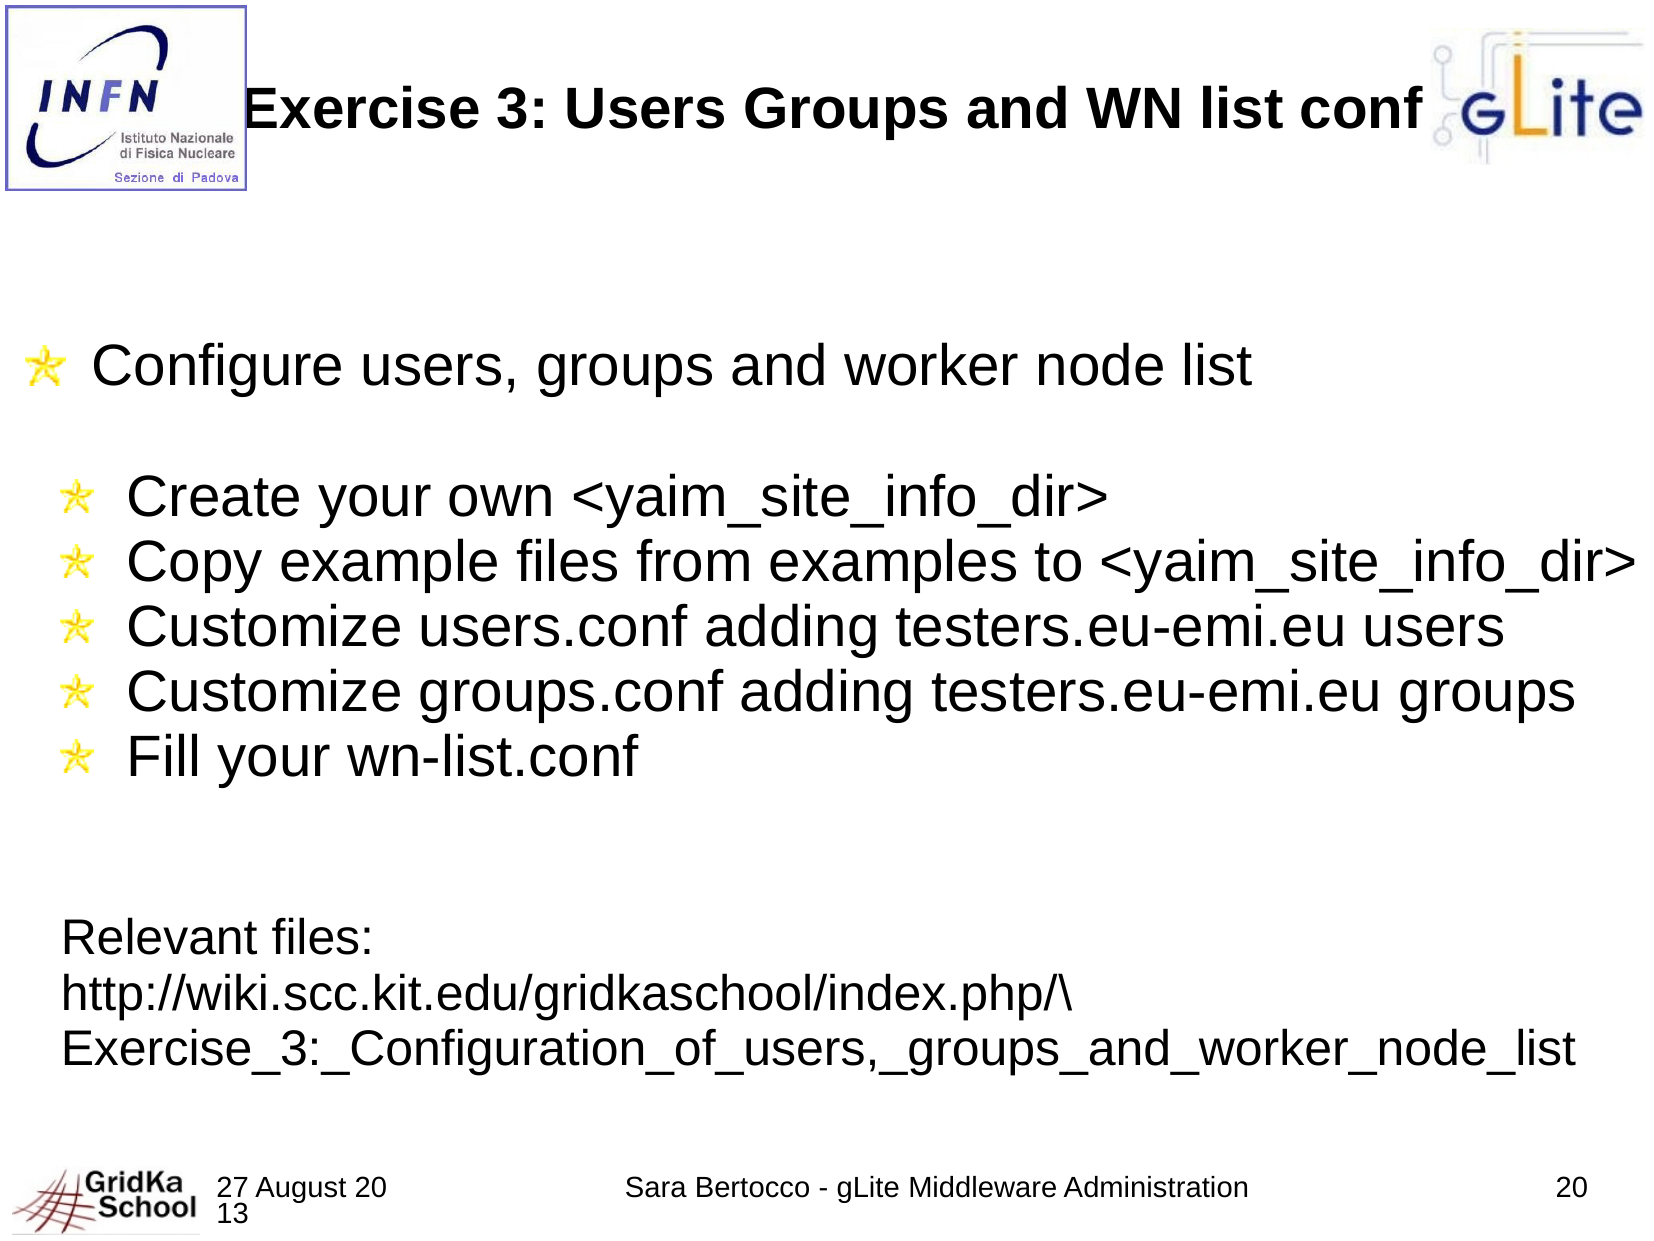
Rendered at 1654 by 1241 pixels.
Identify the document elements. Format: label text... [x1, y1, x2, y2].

picture [5, 5, 247, 191]
picture [1430, 28, 1645, 165]
picture [12, 1166, 200, 1235]
text_box Configure users, groups and worker node list Create your own <yaim_site_info_dir> Copy example files from examples to <yaim_site_info_dir> Customize users.conf adding testers.eu-emi.eu users Customize groups.conf adding testers.eu-emi.eu groups Fill your wn-list.conf Relevant files: http://wiki.scc.kit.edu/gridkaschool/index.php/\ Exercise_3:_Configuration_of_users,_groups_and_worker_node_list [10, 325, 1653, 1084]
title Exercise 3: Users Groups and WN list conf [0, 25, 5, 190]
title Exercise 3: Users Groups and WN list conf [247, 25, 1645, 190]
